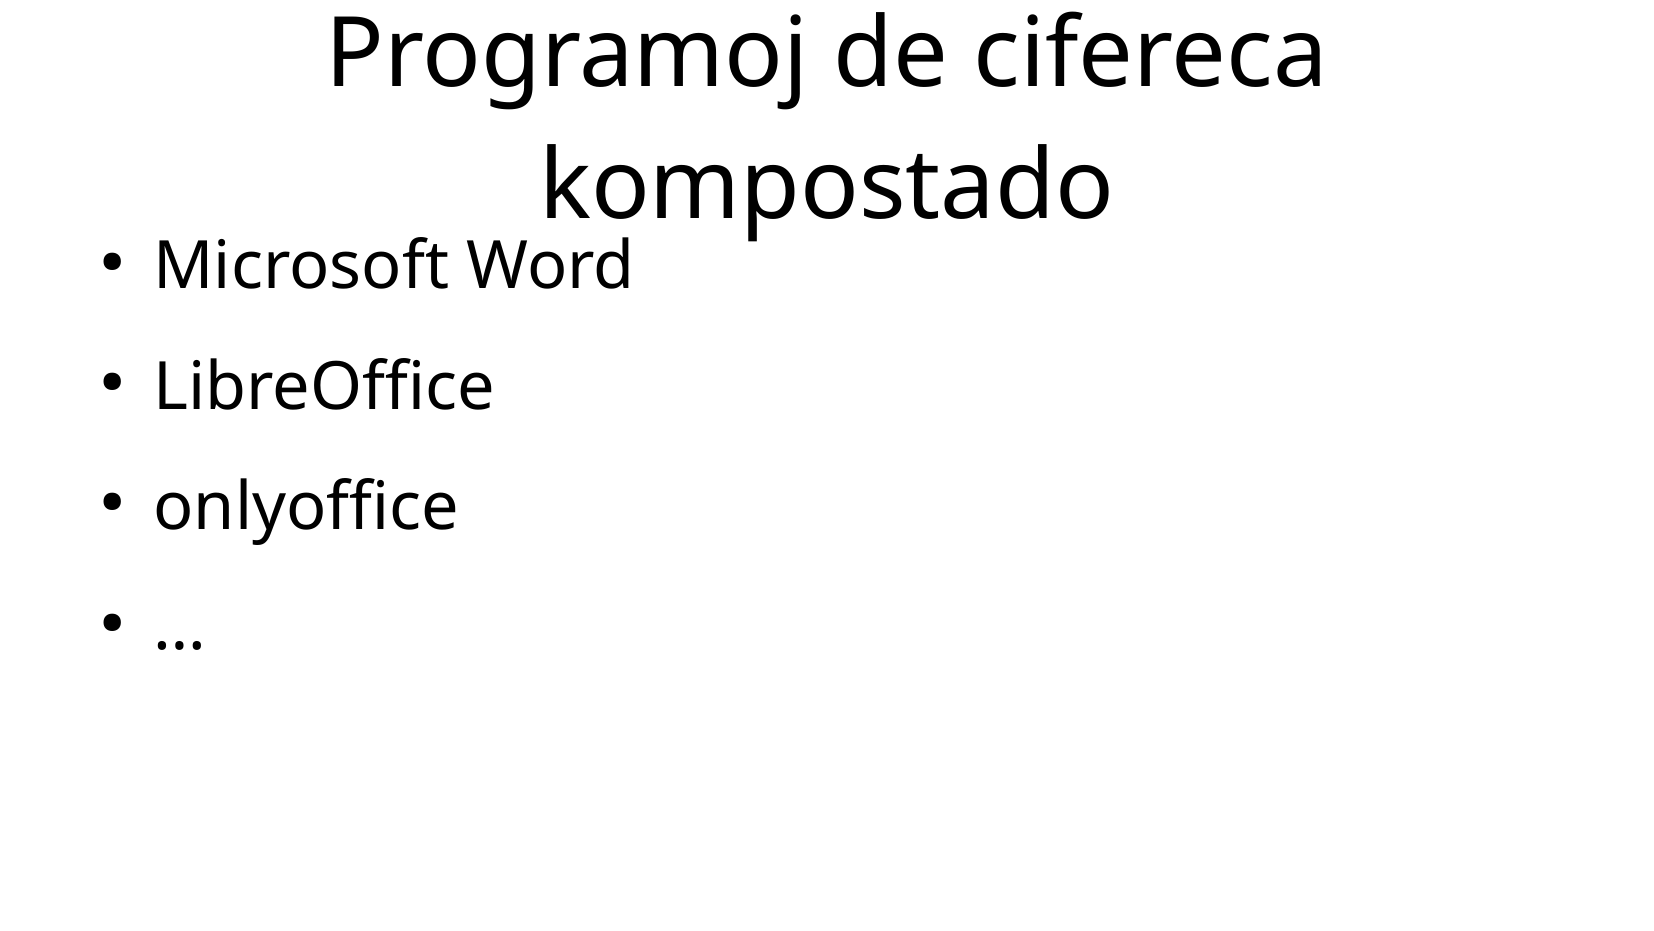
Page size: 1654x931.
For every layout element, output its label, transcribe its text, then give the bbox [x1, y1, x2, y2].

title Programoj de cifereca kompostado [82, 37, 1571, 193]
list Microsoft Word LibreOffice onlyoffice … [82, 217, 1571, 758]
